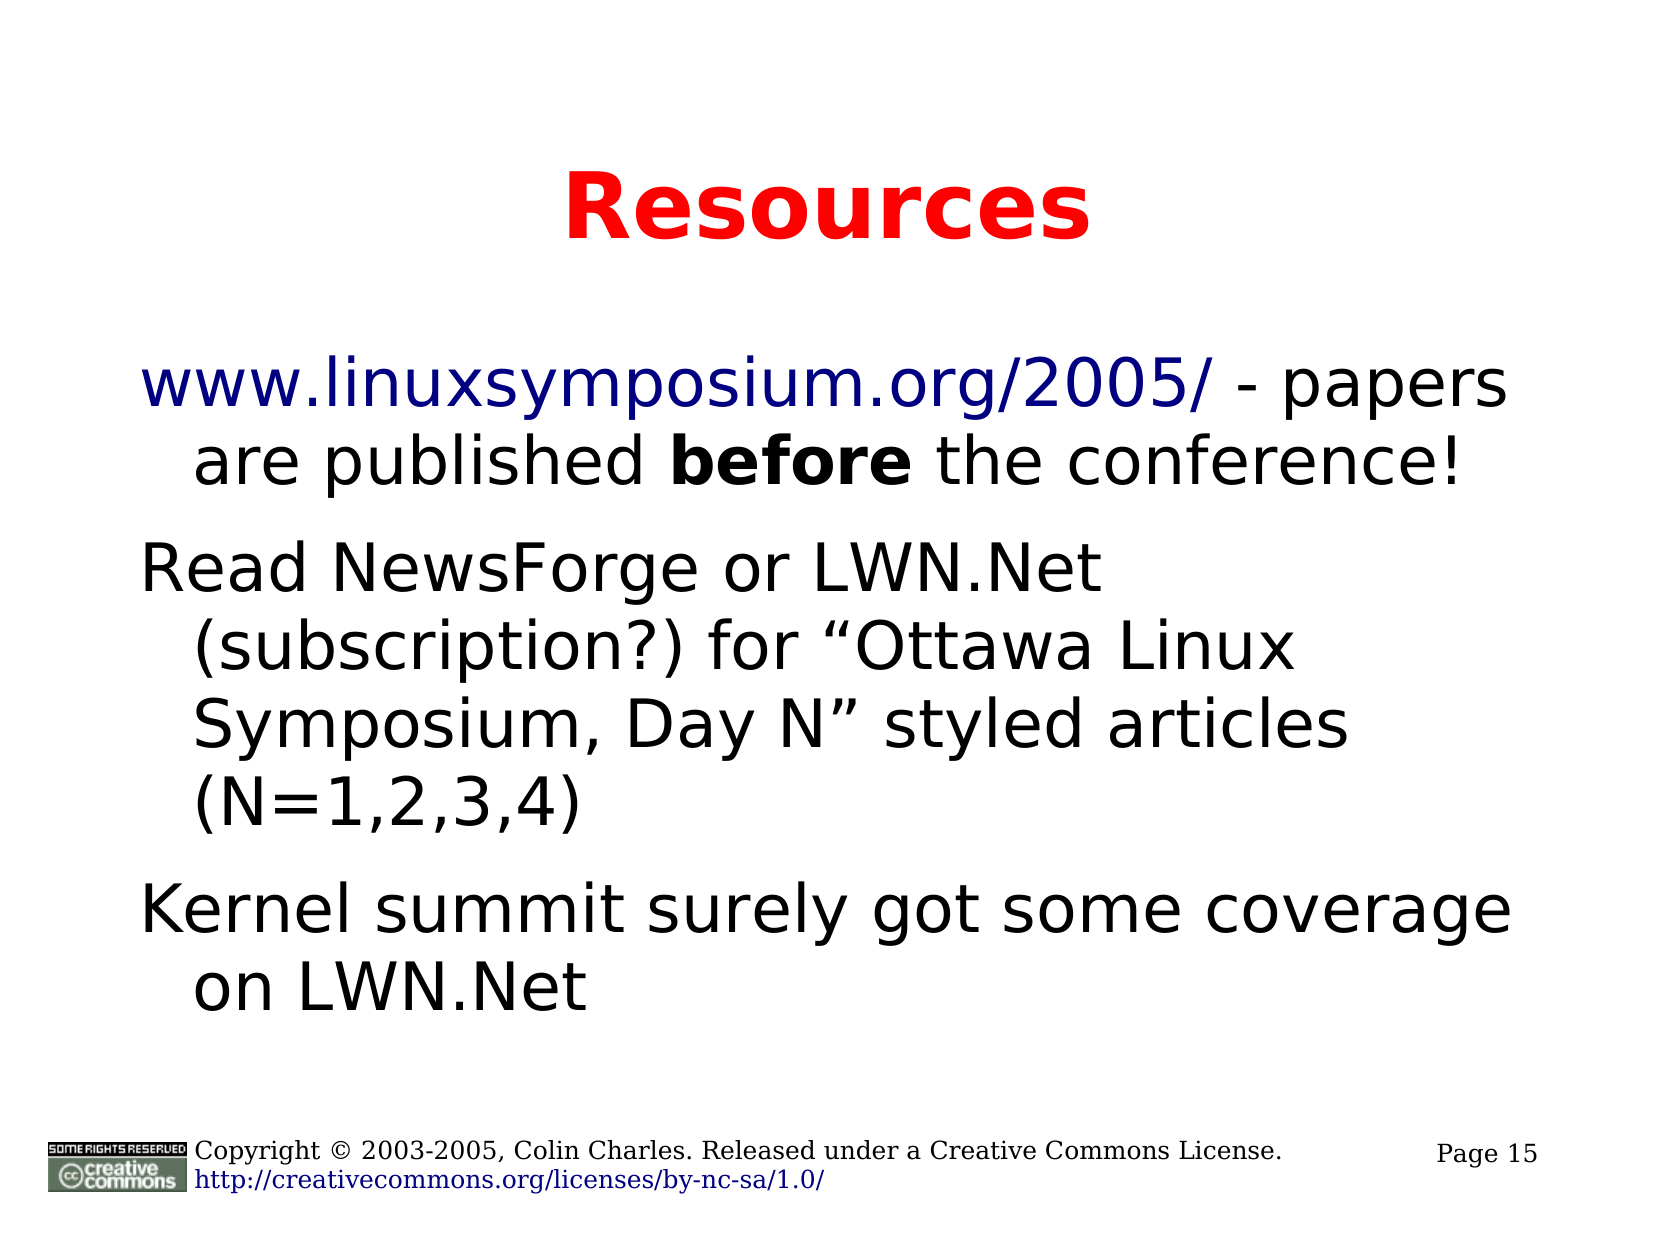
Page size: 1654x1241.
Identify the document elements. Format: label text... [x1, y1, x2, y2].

list www.linuxsymposium.org/2005/ - papers are published before the conference! Read NewsForge or LWN.Net (subscription?) for “Ottawa Linux Symposium, Day N” styled articles (N=1,2,3,4) Kernel summit surely got some coverage on LWN.Net [121, 344, 1534, 1127]
title Resources [121, 102, 1534, 311]
picture [48, 1142, 187, 1192]
